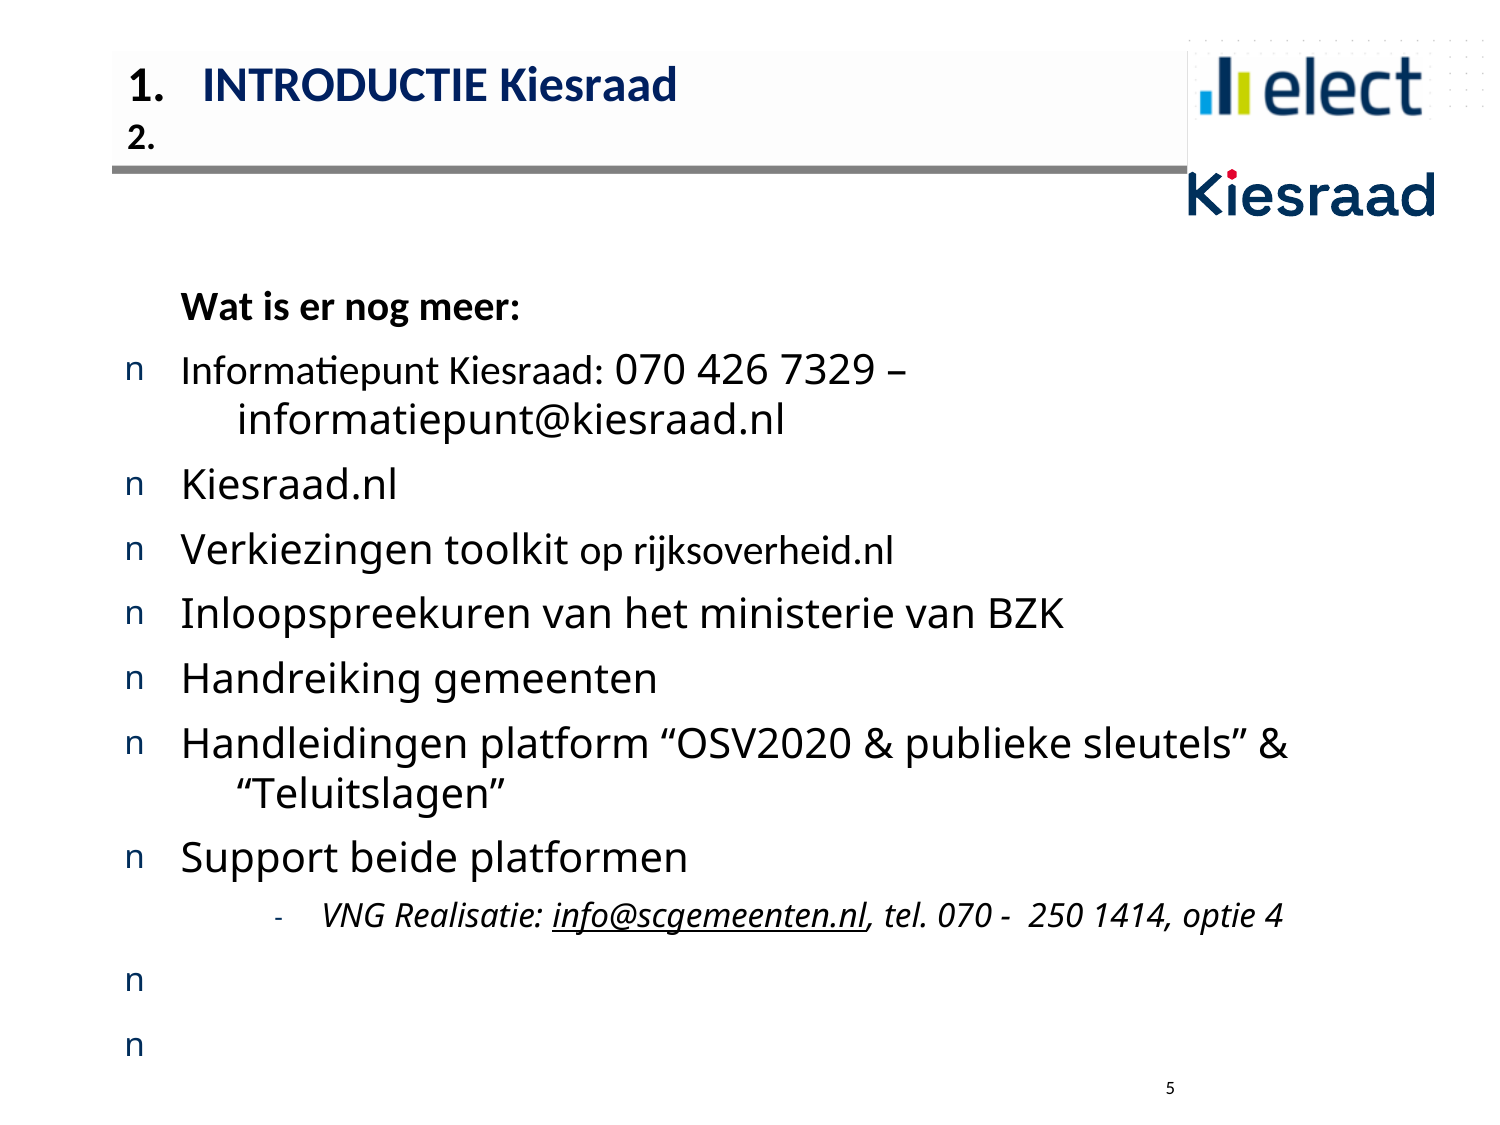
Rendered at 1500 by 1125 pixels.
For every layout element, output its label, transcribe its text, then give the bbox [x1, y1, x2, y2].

text_box INTRODUCTIE Kiesraad [112, 42, 1188, 166]
picture [1155, 136, 1469, 249]
list Wat is er nog meer: Informatiepunt Kiesraad: 070 426 7329 – informatiepunt@kiesraad.nl Kiesraad.nl Verkiezingen toolkit op rijksoverheid.nl Inloopspreekuren van het ministerie van BZK Handreiking gemeenten Handleidingen platform “OSV2020 & publieke sleutels” & “Teluitslagen” Support beide platformen VNG Realisatie: info@scgemeenten.nl, tel. 070 - 250 1414, optie 4 [113, 208, 1444, 1047]
text_box [1150, 1068, 1464, 1125]
